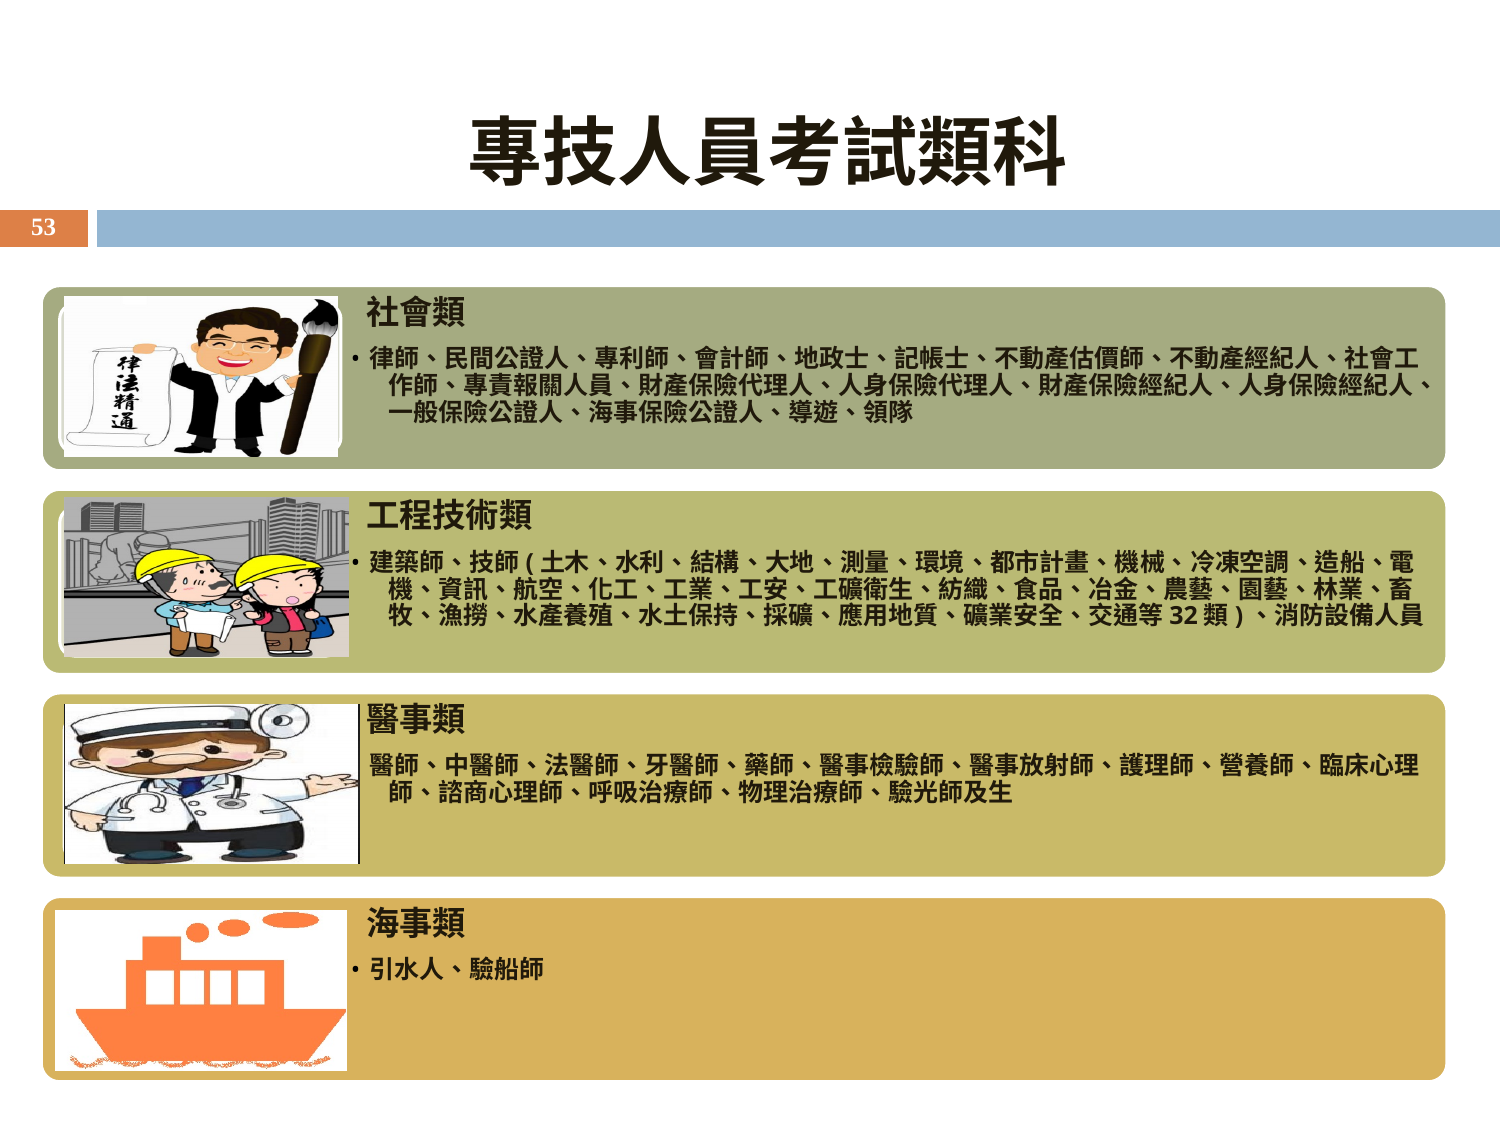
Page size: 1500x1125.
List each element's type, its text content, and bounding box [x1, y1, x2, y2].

text_box 52 [0, 208, 88, 249]
text_box 社會類 律師、民間公證人、專利師、會計師、地政士、記帳士、不動產估價師、不動產經紀人、社會工作師、專責報關人員、財產保險代理人、人身保險代理人、財產保險經紀人、人身保險經紀人、一般保險公證人、海事保險公證人、導遊、領隊 [41, 285, 1447, 471]
picture [64, 296, 338, 457]
text_box 醫事類 醫師、中醫師、法醫師、牙醫師、藥師、醫事檢驗師、醫事放射師、護理師、營養師、臨床心理師、諮商心理師、呼吸治療師、物理治療師、驗光師及生 [41, 692, 1447, 879]
picture [64, 497, 349, 658]
picture [64, 704, 360, 864]
text_box 專技人員考試類科 [452, 66, 1377, 232]
picture [55, 910, 347, 1071]
text_box [59, 512, 64, 652]
text_box [59, 308, 64, 448]
text_box 工程技術類 建築師、技師(土木、水利、結構、大地、測量、環境、都市計畫、機械、冷凍空調、造船、電機、資訊、航空、化工、工業、工安、工礦衛生、紡織、食品、冶金、農藝、園藝、林業、畜牧、漁撈、水產養殖、水土保持、採礦、應用地質、礦業安全、交通等32類)、消防設備人員 [41, 489, 1447, 675]
text_box 海事類 引水人、驗船師 [41, 896, 1447, 1082]
